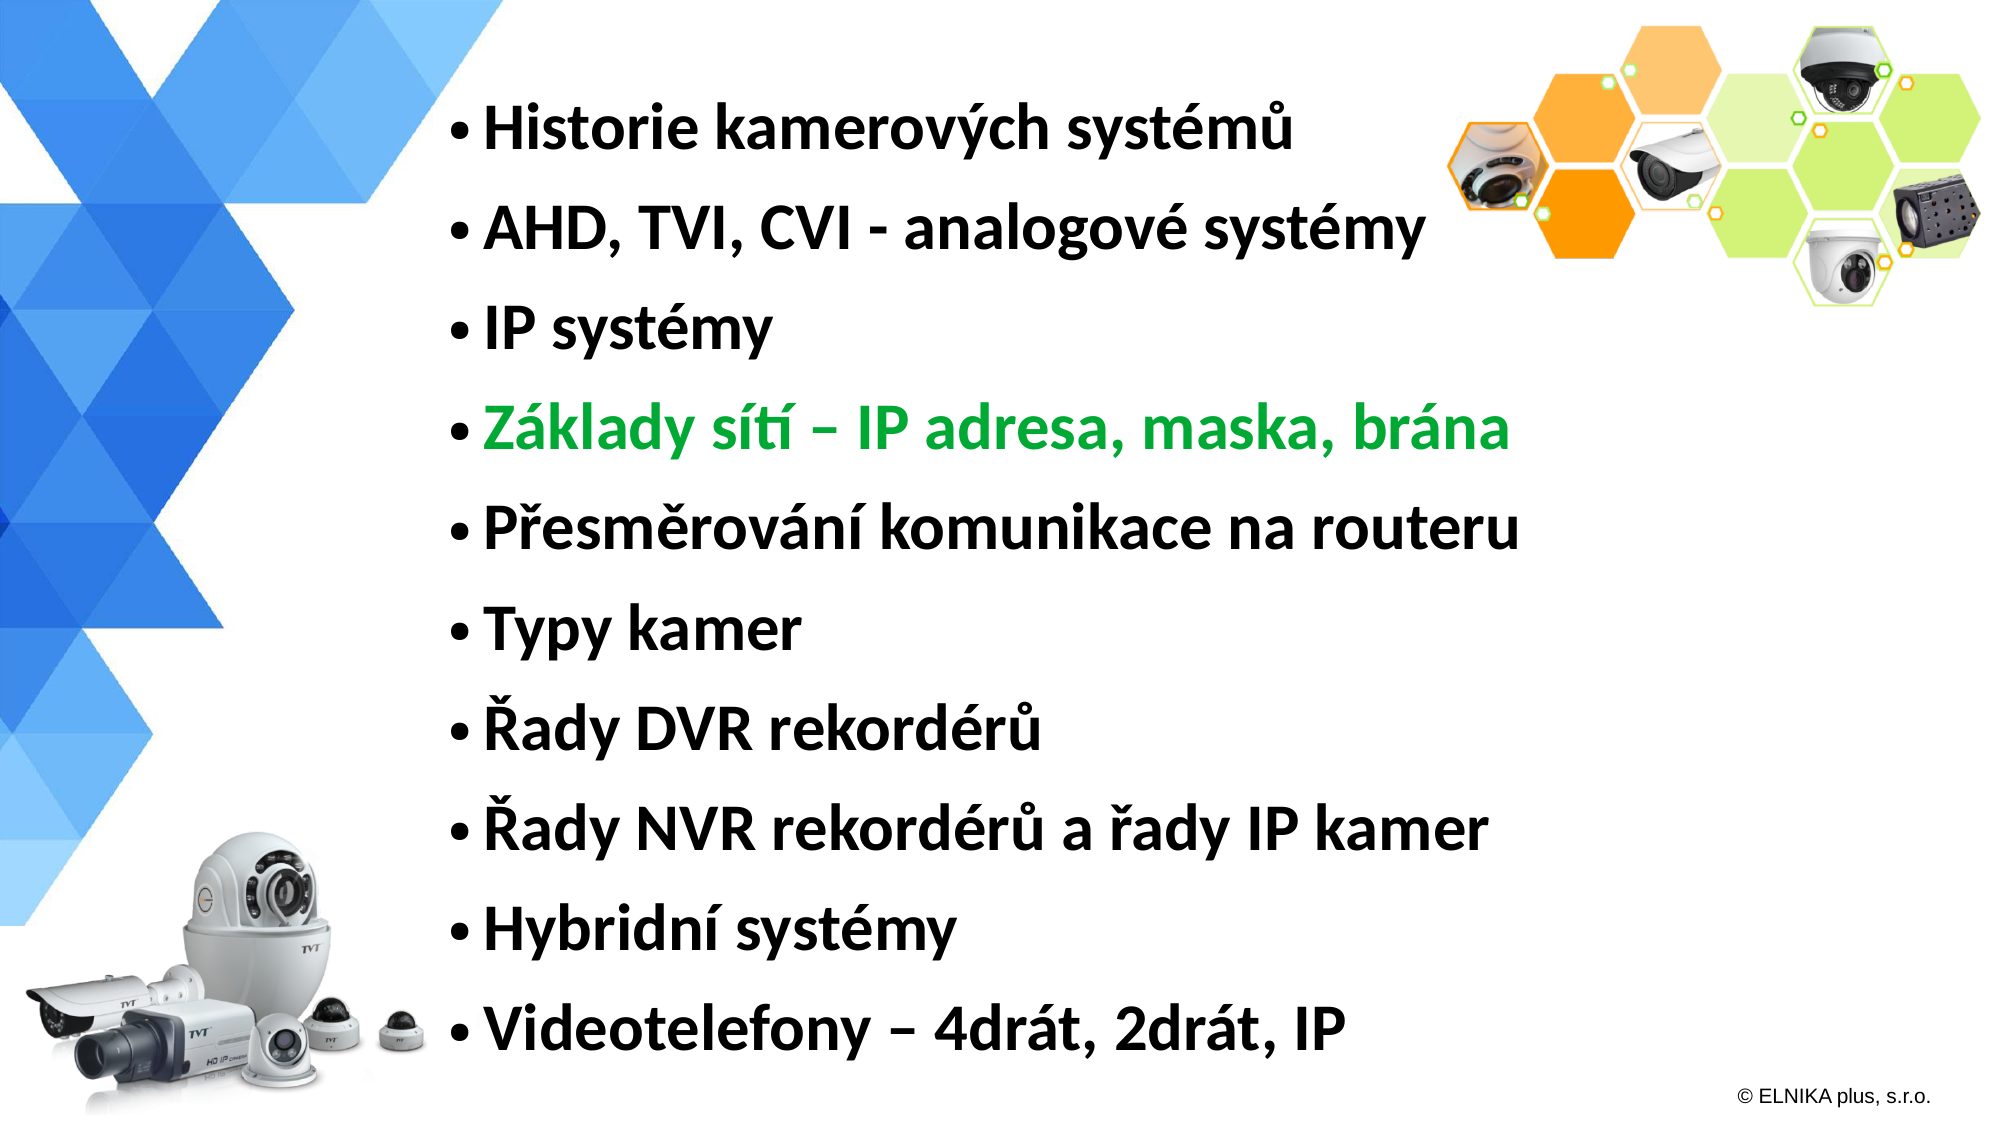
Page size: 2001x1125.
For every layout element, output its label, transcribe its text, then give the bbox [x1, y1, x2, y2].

text_box Historie kamerových systémů AHD, TVI, CVI - analogové systémy IP systémy Základy sítí – IP adresa, maska, brána Přesměrování komunikace na routeru Typy kamer Řady DVR rekordérů Řady NVR rekordérů a řady IP kamer Hybridní systémy Videotelefony – 4drát, 2drát, IP [433, 58, 1991, 1125]
picture [0, 0, 1985, 1125]
